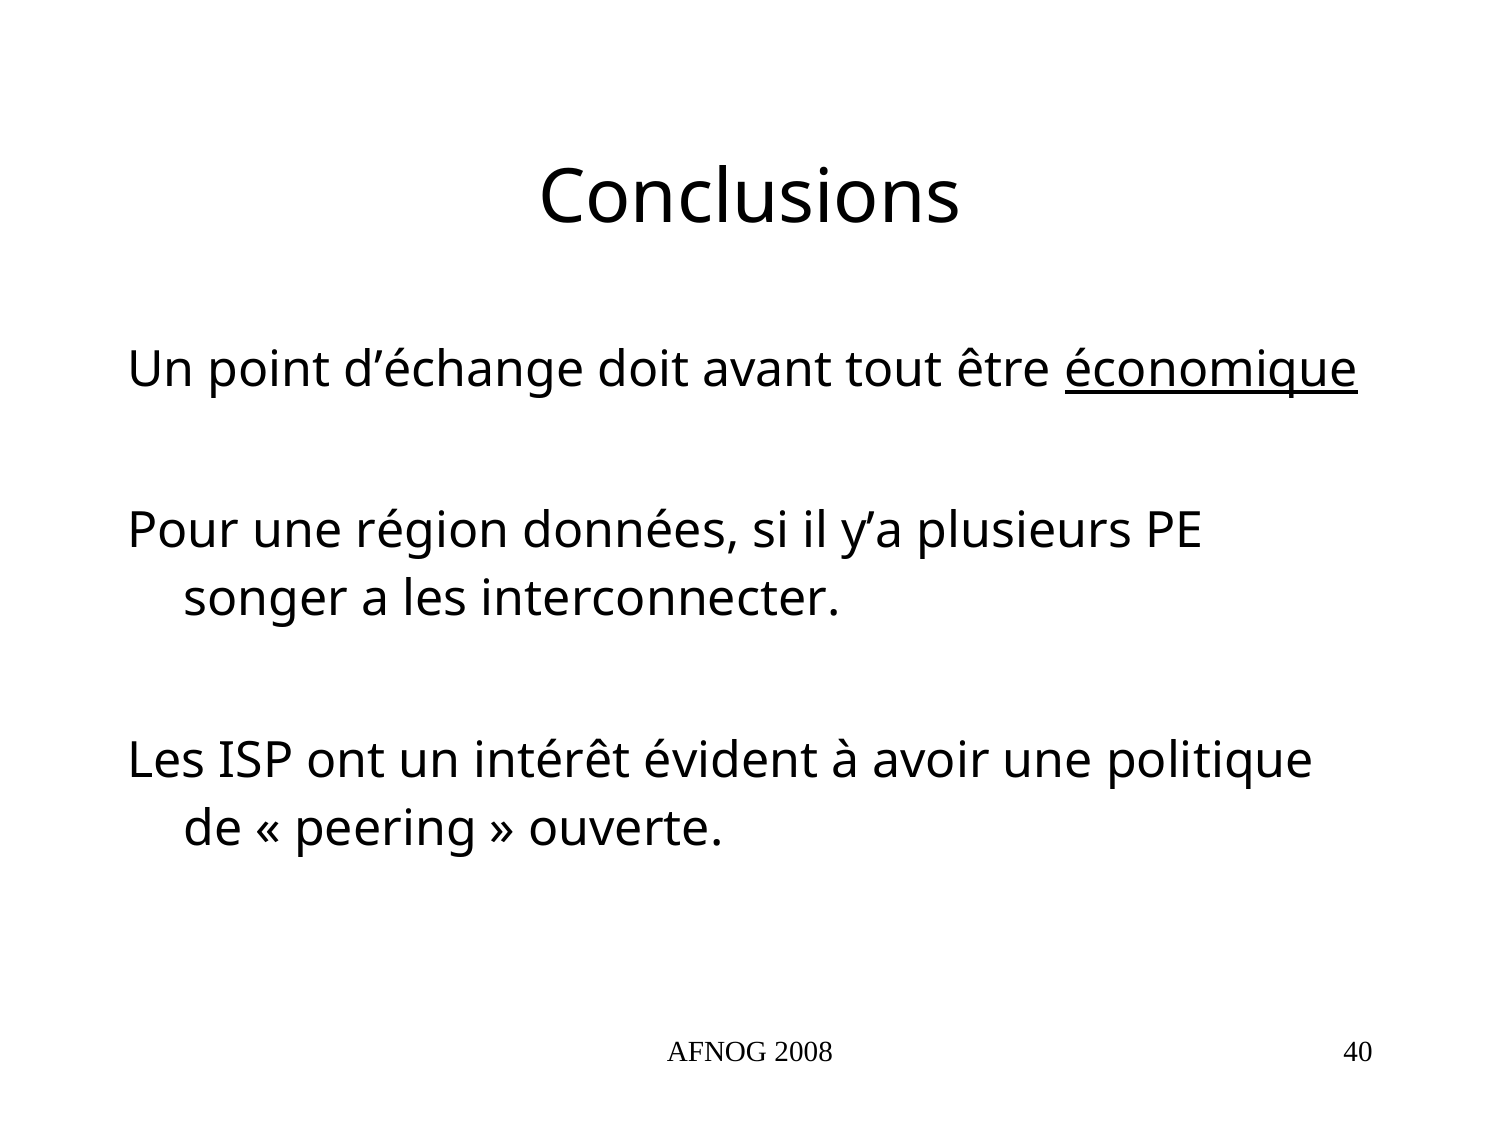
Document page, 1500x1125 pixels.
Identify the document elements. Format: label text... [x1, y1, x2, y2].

title Conclusions [112, 99, 1388, 288]
text_box AFNOG 2008 [512, 1025, 988, 1101]
list Un point d’échange doit avant tout être économique Pour une région données, si il y’a plusieurs PE songer a les interconnecter. Les ISP ont un intérêt évident à avoir une politique de « peering » ouverte. [112, 324, 1388, 1001]
text_box <number> [1074, 1025, 1388, 1101]
